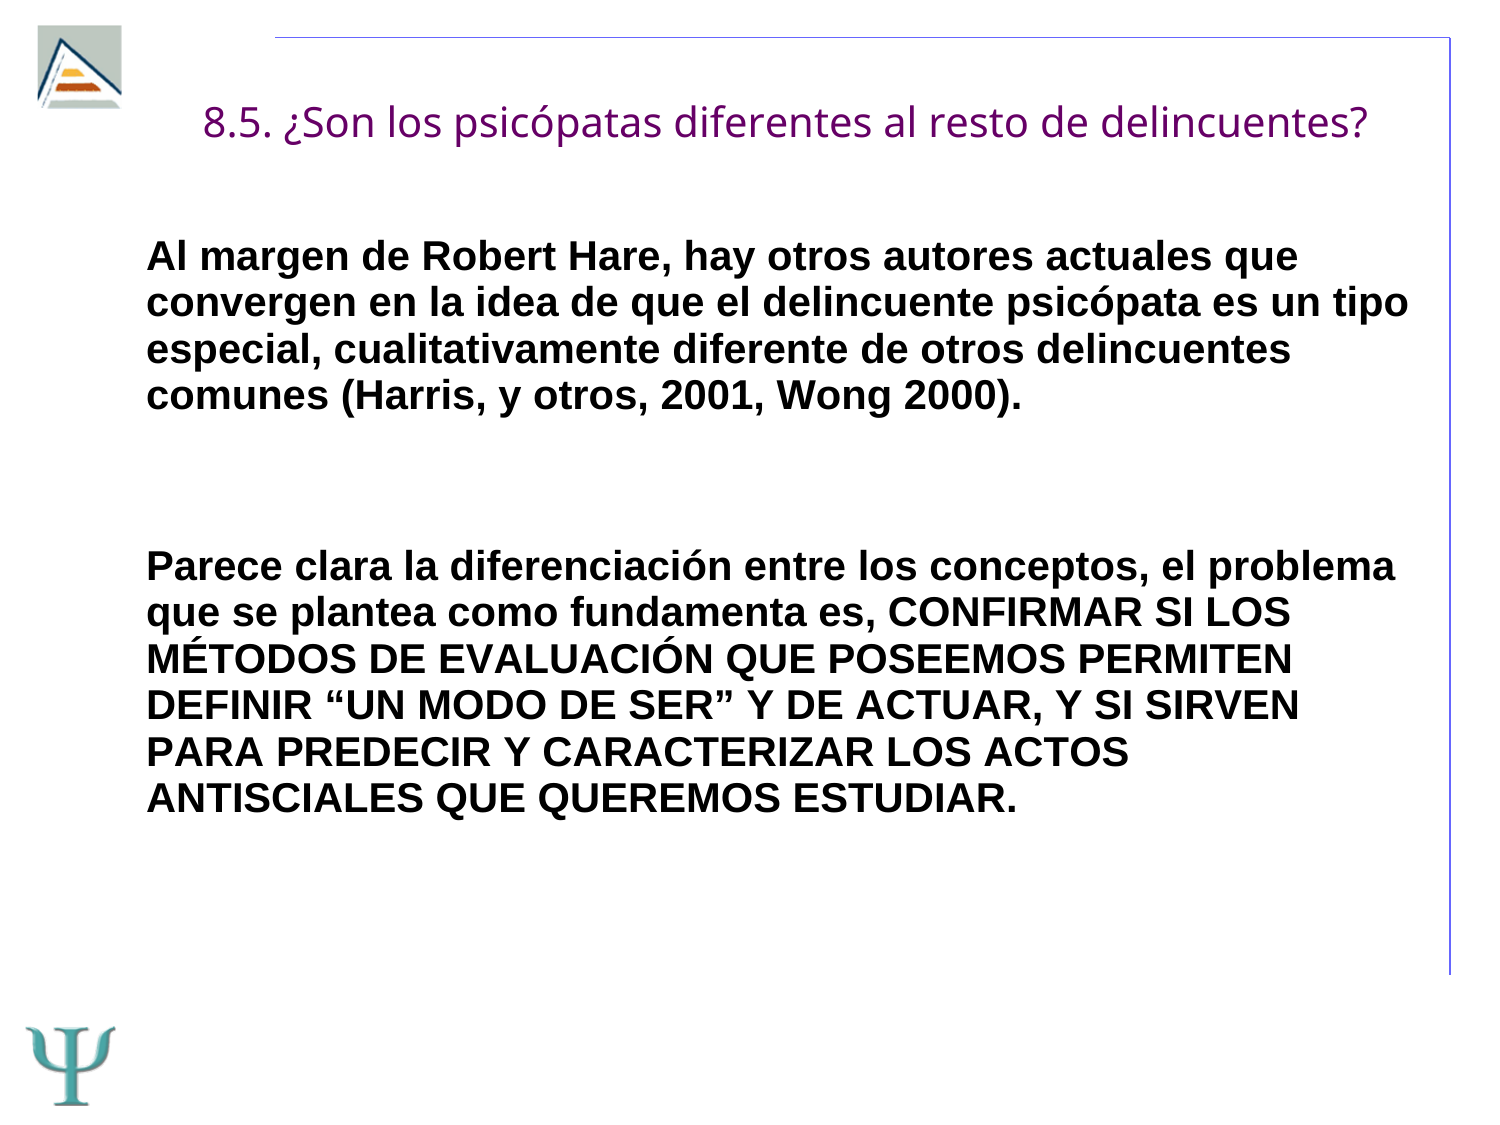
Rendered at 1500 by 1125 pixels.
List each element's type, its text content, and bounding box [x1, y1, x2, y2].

title 8.5. ¿Son los psicópatas diferentes al resto de delincuentes? [171, 74, 1401, 168]
list Al margen de Robert Hare, hay otros autores actuales que convergen en la idea de que el delincuente psicópata es un tipo especial, cualitativamente diferente de otros delincuentes comunes (Harris, y otros, 2001, Wong 2000). Parece clara la diferenciación entre los conceptos, el problema que se plantea como fundamenta es, CONFIRMAR SI LOS MÉTODOS DE EVALUACIÓN QUE POSEEMOS PERMITEN DEFINIR “UN MODO DE SER” Y DE ACTUAR, Y SI SIRVEN PARA PREDECIR Y CARACTERIZAR LOS ACTOS ANTISCIALES QUE QUEREMOS ESTUDIAR. [75, 224, 1426, 1105]
picture [24, 1024, 116, 1106]
picture [37, 24, 122, 109]
